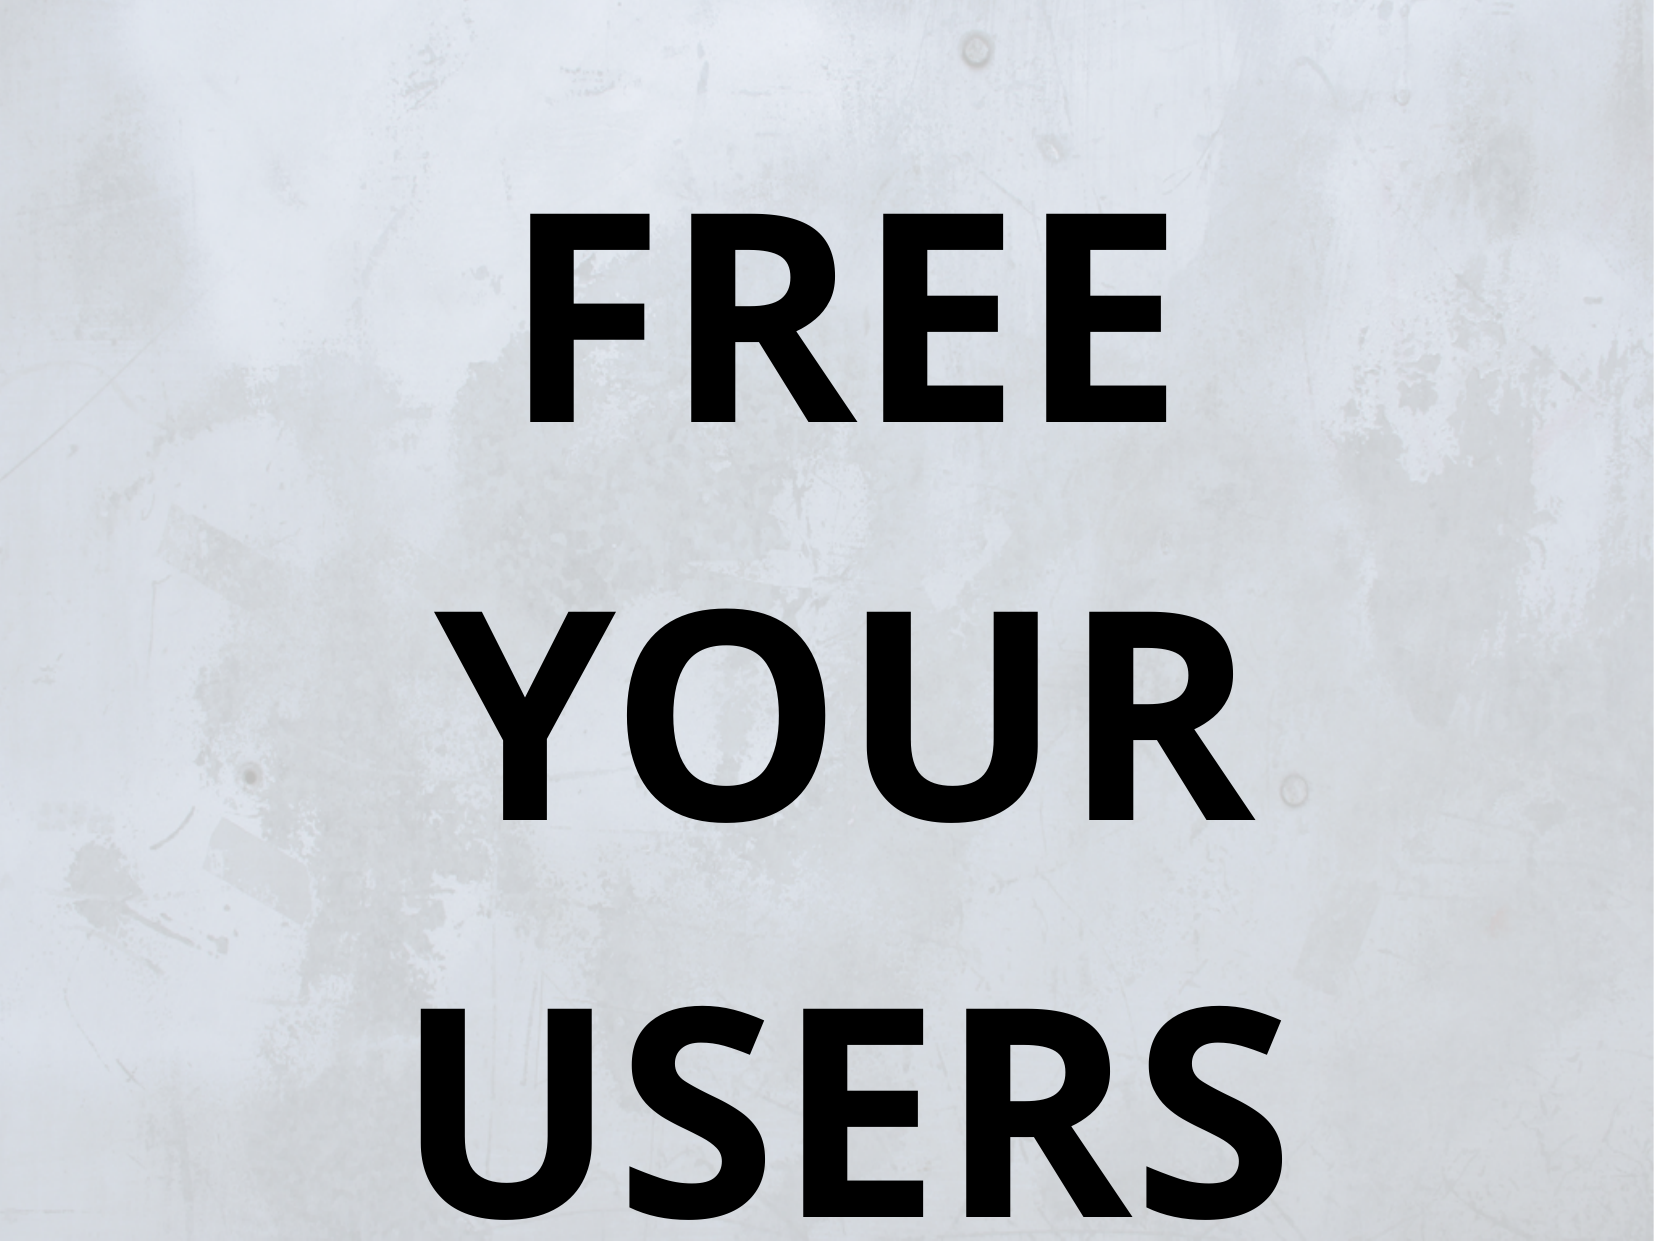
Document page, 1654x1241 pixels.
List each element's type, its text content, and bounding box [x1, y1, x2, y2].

picture [0, 0, 1654, 1241]
text_box FREE YOUR USERS [381, 103, 1273, 1137]
